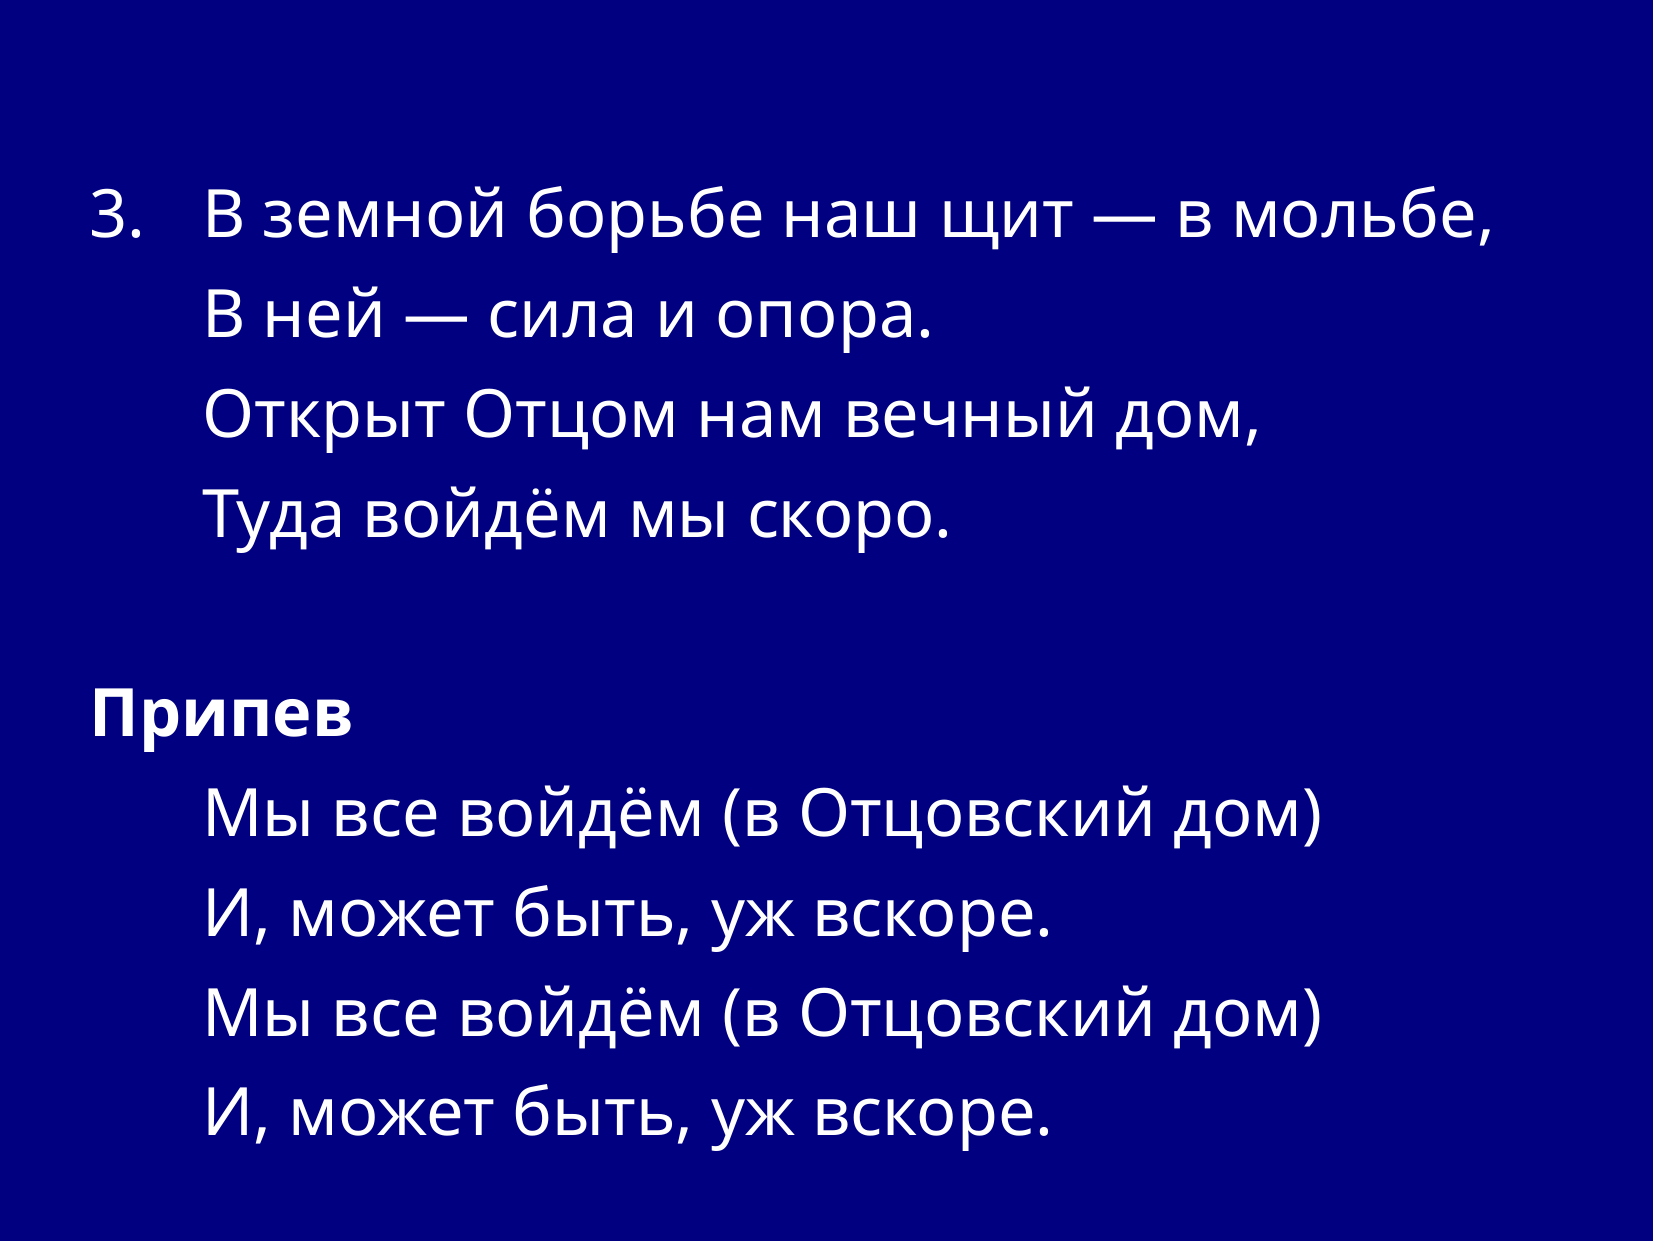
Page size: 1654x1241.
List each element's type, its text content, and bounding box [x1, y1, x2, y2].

text_box 3. В земной борьбе наш щит — в мольбе, В ней — сила и опора. Открыт Отцом нам вечный дом, Туда войдём мы скоро. Припев Мы все войдём (в Отцовский дом) И, может быть, уж вскоре. Мы все войдём (в Отцовский дом) И, может быть, уж вскоре. [75, 150, 1653, 1163]
